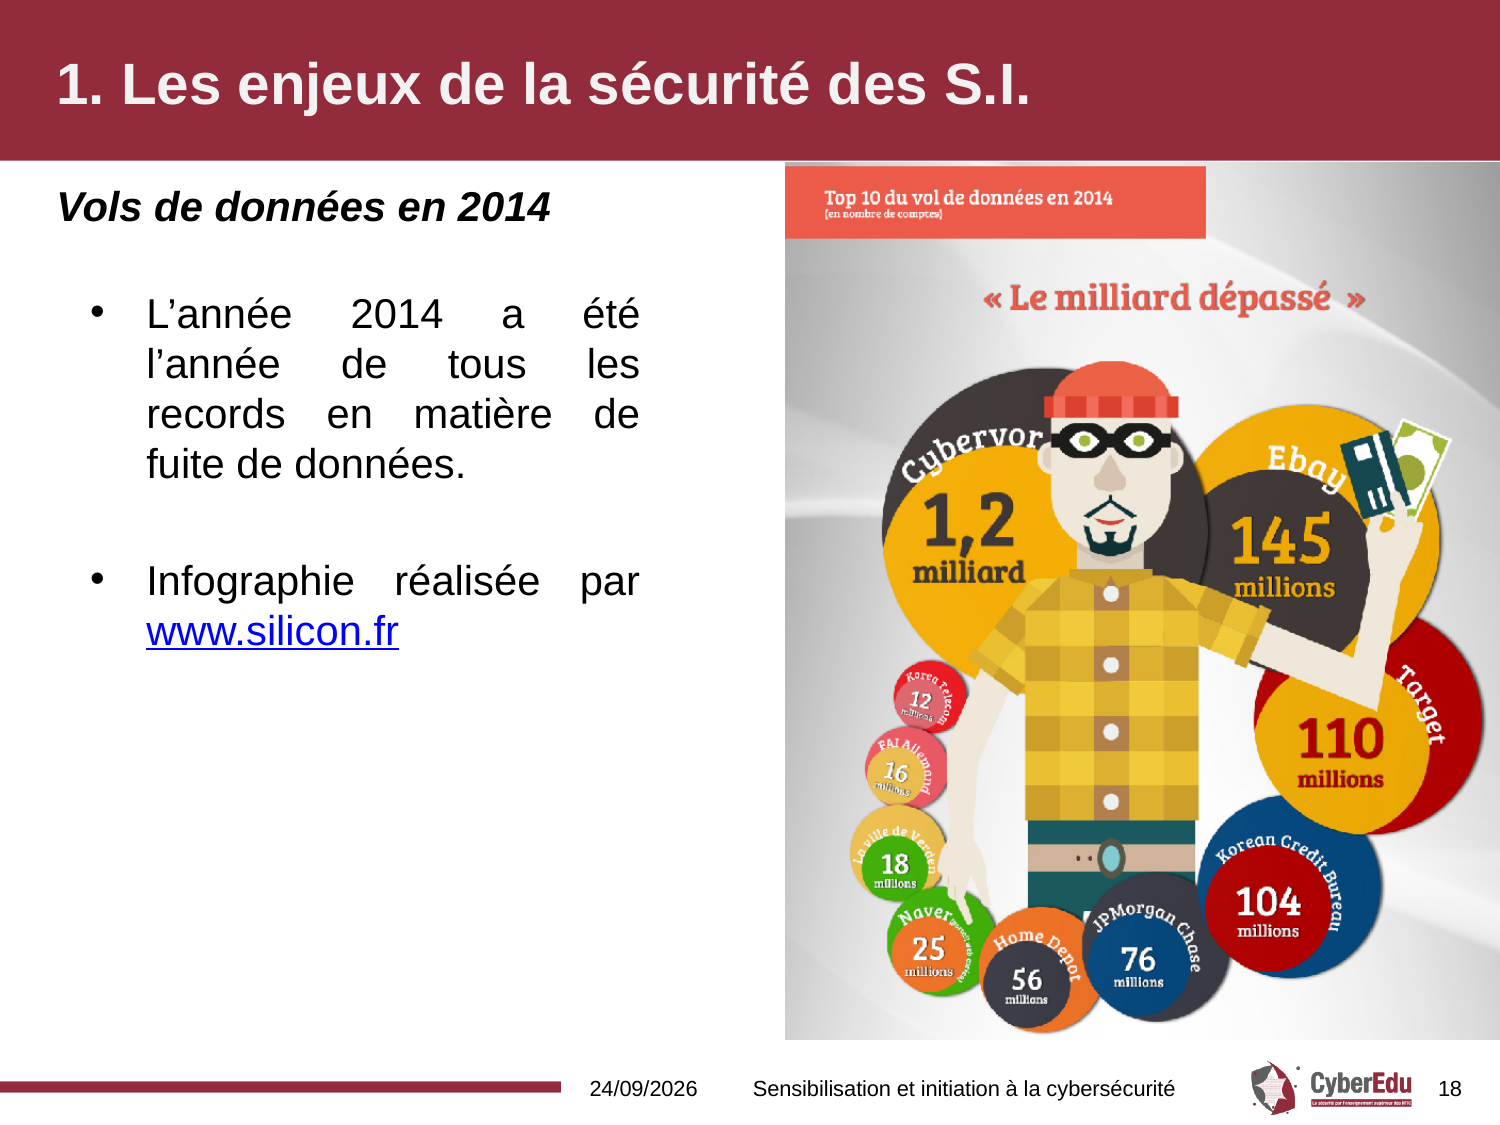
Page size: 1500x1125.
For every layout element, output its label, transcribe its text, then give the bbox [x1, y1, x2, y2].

list Vols de données en 2014 [41, 172, 785, 268]
title 1. Les enjeux de la sécurité des S.I. [41, 1, 1471, 161]
picture [1246, 1060, 1412, 1115]
footer Sensibilisation et initiation à la cybersécurité [738, 1057, 1236, 1118]
slide_number <numéro> [1423, 1057, 1495, 1118]
list L’année 2014 a été l’année de tous les records en matière de fuite de données. Infographie réalisée par www.silicon.fr [75, 278, 656, 1035]
slide_number 15/11/2020 [561, 1057, 727, 1118]
picture [785, 162, 1500, 1040]
